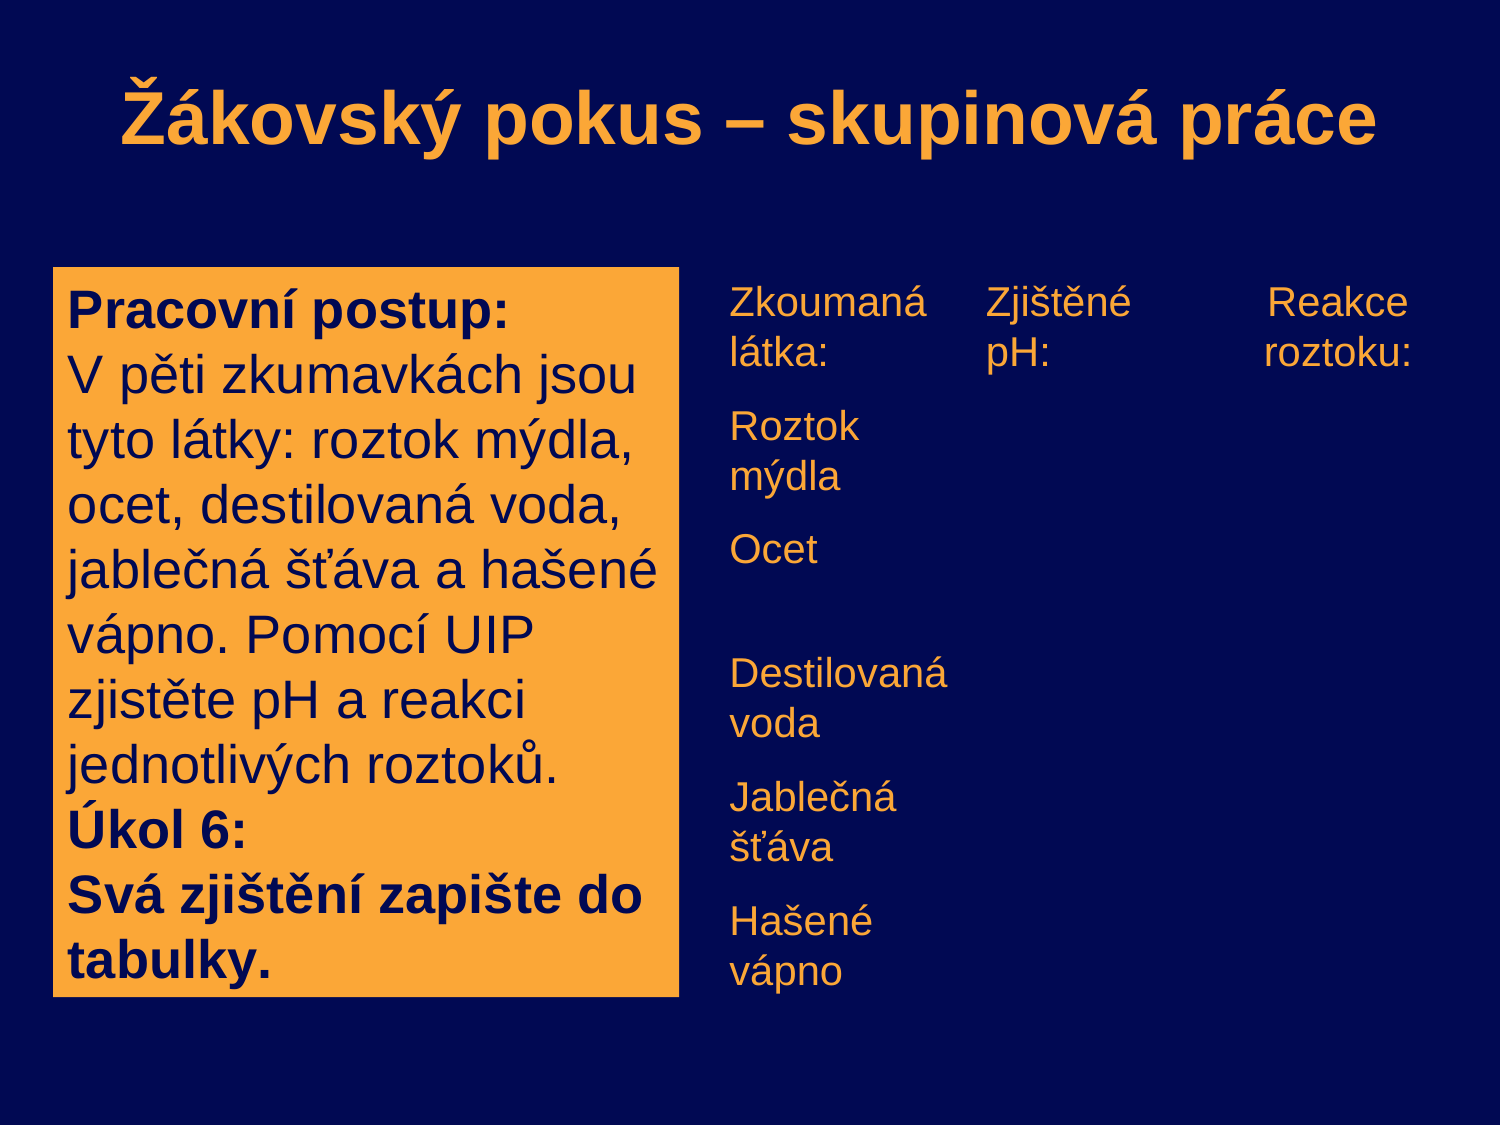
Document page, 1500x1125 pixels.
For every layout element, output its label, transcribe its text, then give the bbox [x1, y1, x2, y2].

table_cell [971, 762, 1216, 886]
table_cell [971, 515, 1216, 639]
title Žákovský pokus – skupinová práce [75, 45, 1426, 185]
table_cell [971, 886, 1216, 1010]
table_cell Ocet [715, 515, 971, 639]
table_cell [1216, 886, 1460, 1010]
table_cell Hašené vápno [715, 886, 971, 1010]
table_cell [1216, 762, 1460, 886]
table_cell [1216, 515, 1460, 639]
table_header Zkoumaná látka: [715, 267, 971, 391]
table_cell [1216, 391, 1460, 515]
table_header Zjištěné pH: [971, 267, 1216, 391]
text_box Pracovní postup: V pěti zkumavkách jsou tyto látky: roztok mýdla, ocet, destilovaná voda, jablečná šťáva a hašené vápno. Pomocí UIP zjistěte pH a reakci jednotlivých roztoků. Úkol 6: Svá zjištění zapište do tabulky. [53, 267, 680, 998]
table_header Reakce roztoku: [1216, 267, 1460, 391]
table_cell Roztok mýdla [715, 391, 971, 515]
table_cell [1216, 639, 1460, 762]
table_cell Jablečná šťáva [715, 762, 971, 886]
table_cell [971, 391, 1216, 515]
table_cell [971, 639, 1216, 762]
table_cell Destilovaná voda [715, 639, 971, 762]
